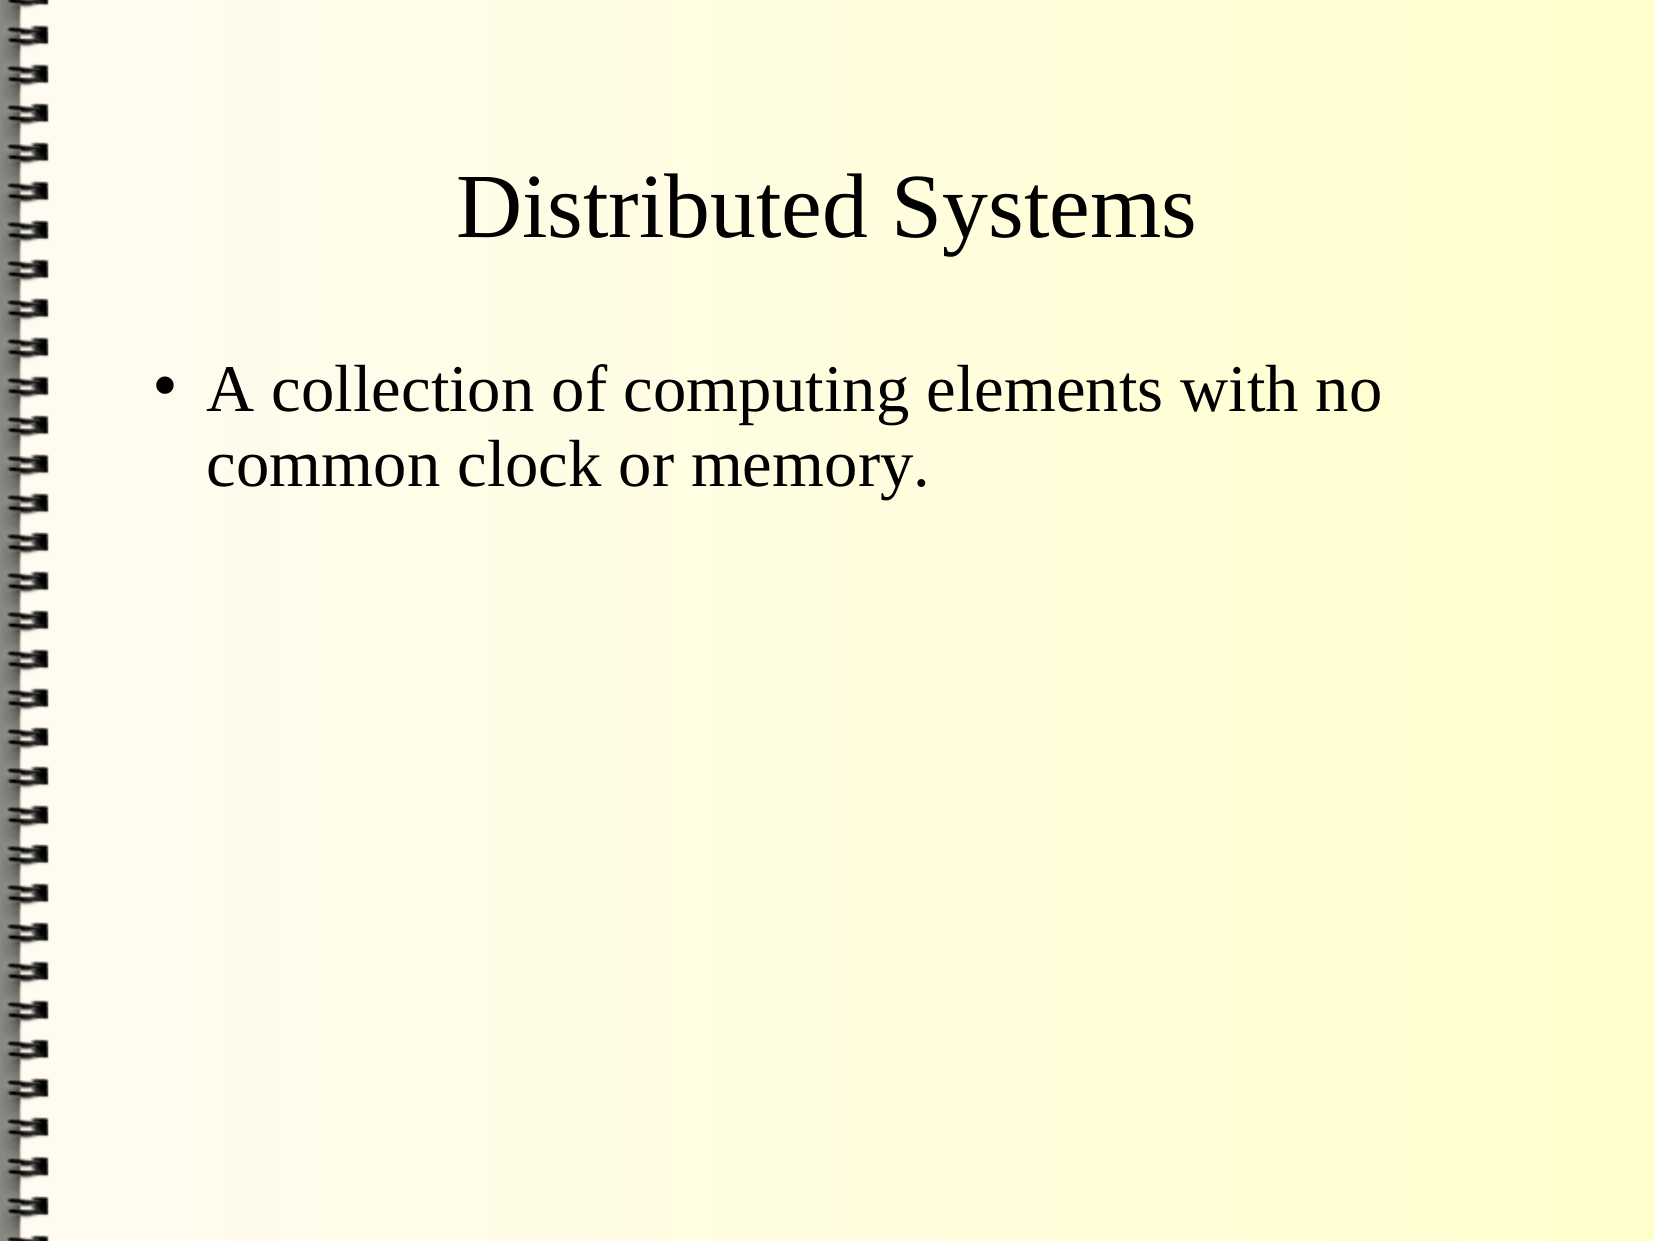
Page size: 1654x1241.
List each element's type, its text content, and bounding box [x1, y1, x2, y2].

list A collection of computing elements with no common clock or memory. [121, 344, 1534, 1112]
picture [0, 0, 1654, 1241]
title Distributed Systems [121, 102, 1534, 310]
